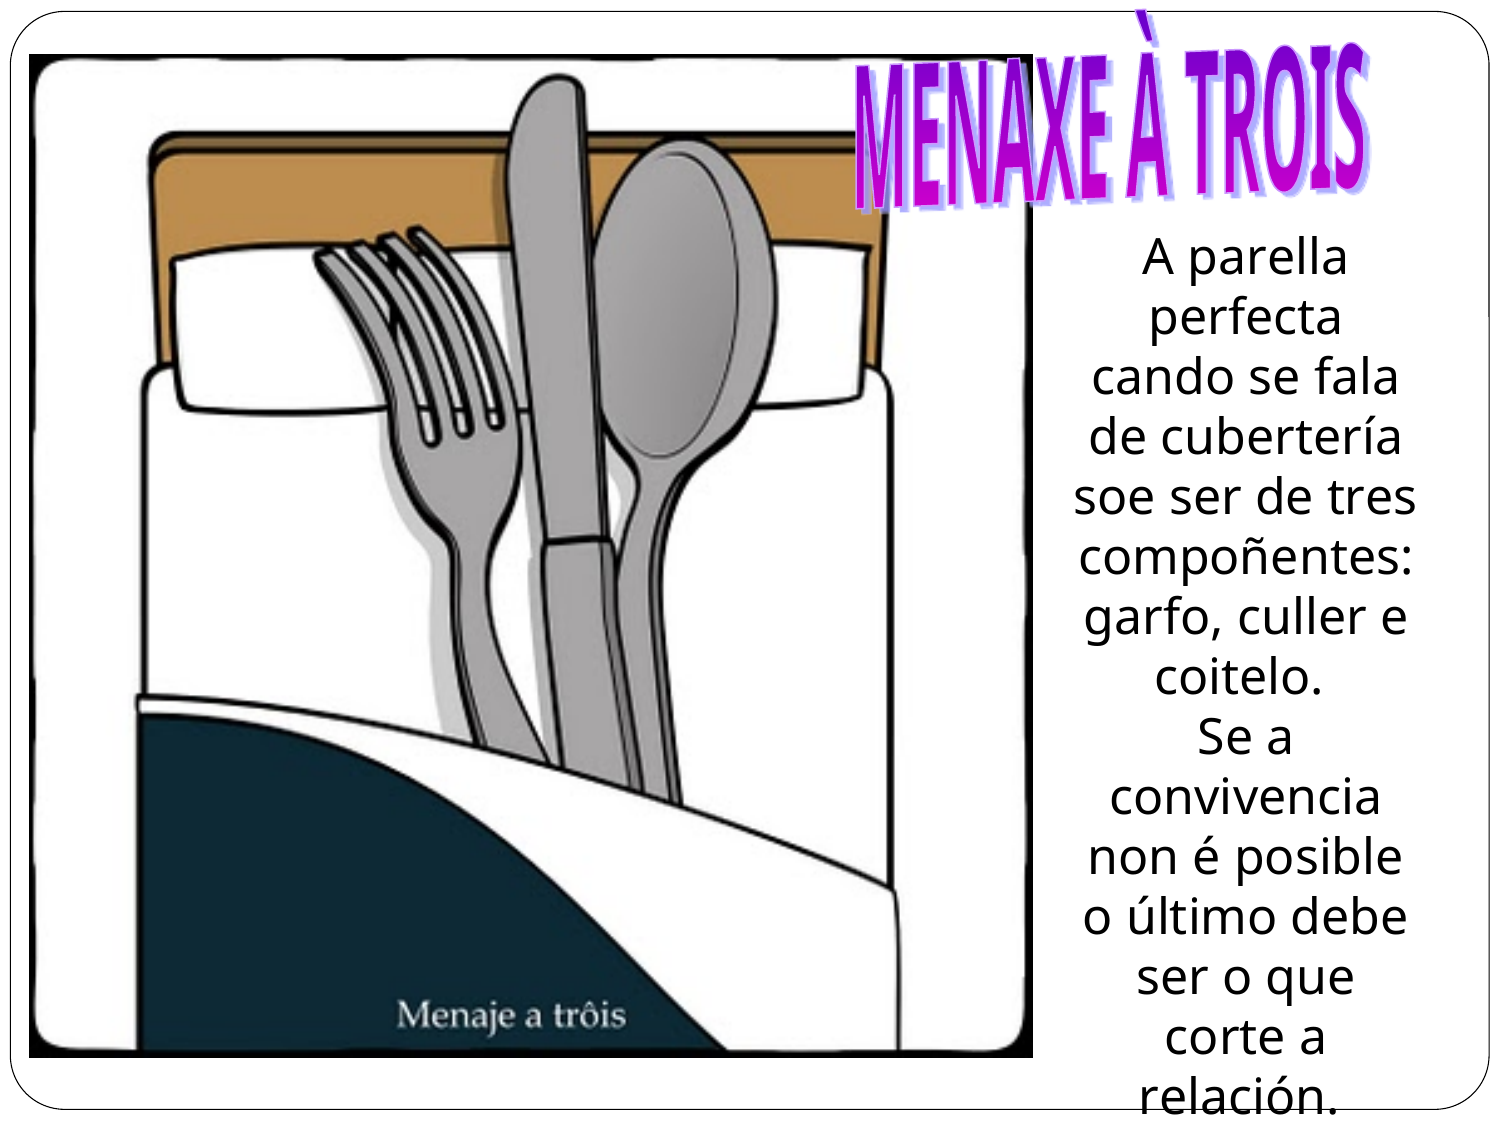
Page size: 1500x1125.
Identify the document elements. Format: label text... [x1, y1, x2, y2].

text_box MENAXE À TROIS [1081, 55, 1107, 200]
picture [29, 54, 1033, 1058]
text_box MENAXE À TROIS [913, 62, 940, 207]
text_box MENAXE À TROIS [856, 63, 903, 209]
picture [1009, 90, 1019, 142]
text_box MENAXE À TROIS [1135, 9, 1153, 42]
text_box A parella perfecta cando se fala de cubertería soe ser de tres compoñentes: garfo, culler e coitelo. Se a convivencia non é posible o último debe ser o que corte a relación. Digo eu! É o máis adecuado. [1056, 216, 1436, 1125]
text_box MENAXE À TROIS [1310, 45, 1331, 190]
text_box MENAXE À TROIS [1185, 50, 1219, 195]
text_box MENAXE À TROIS [948, 60, 988, 205]
text_box MENAXE À TROIS [1263, 45, 1306, 193]
text_box MENAXE À TROIS [1125, 52, 1169, 198]
text_box MENAXE À TROIS [1335, 42, 1364, 190]
text_box MENAXE À TROIS [992, 56, 1076, 203]
text_box MENAXE À TROIS [1225, 49, 1261, 194]
